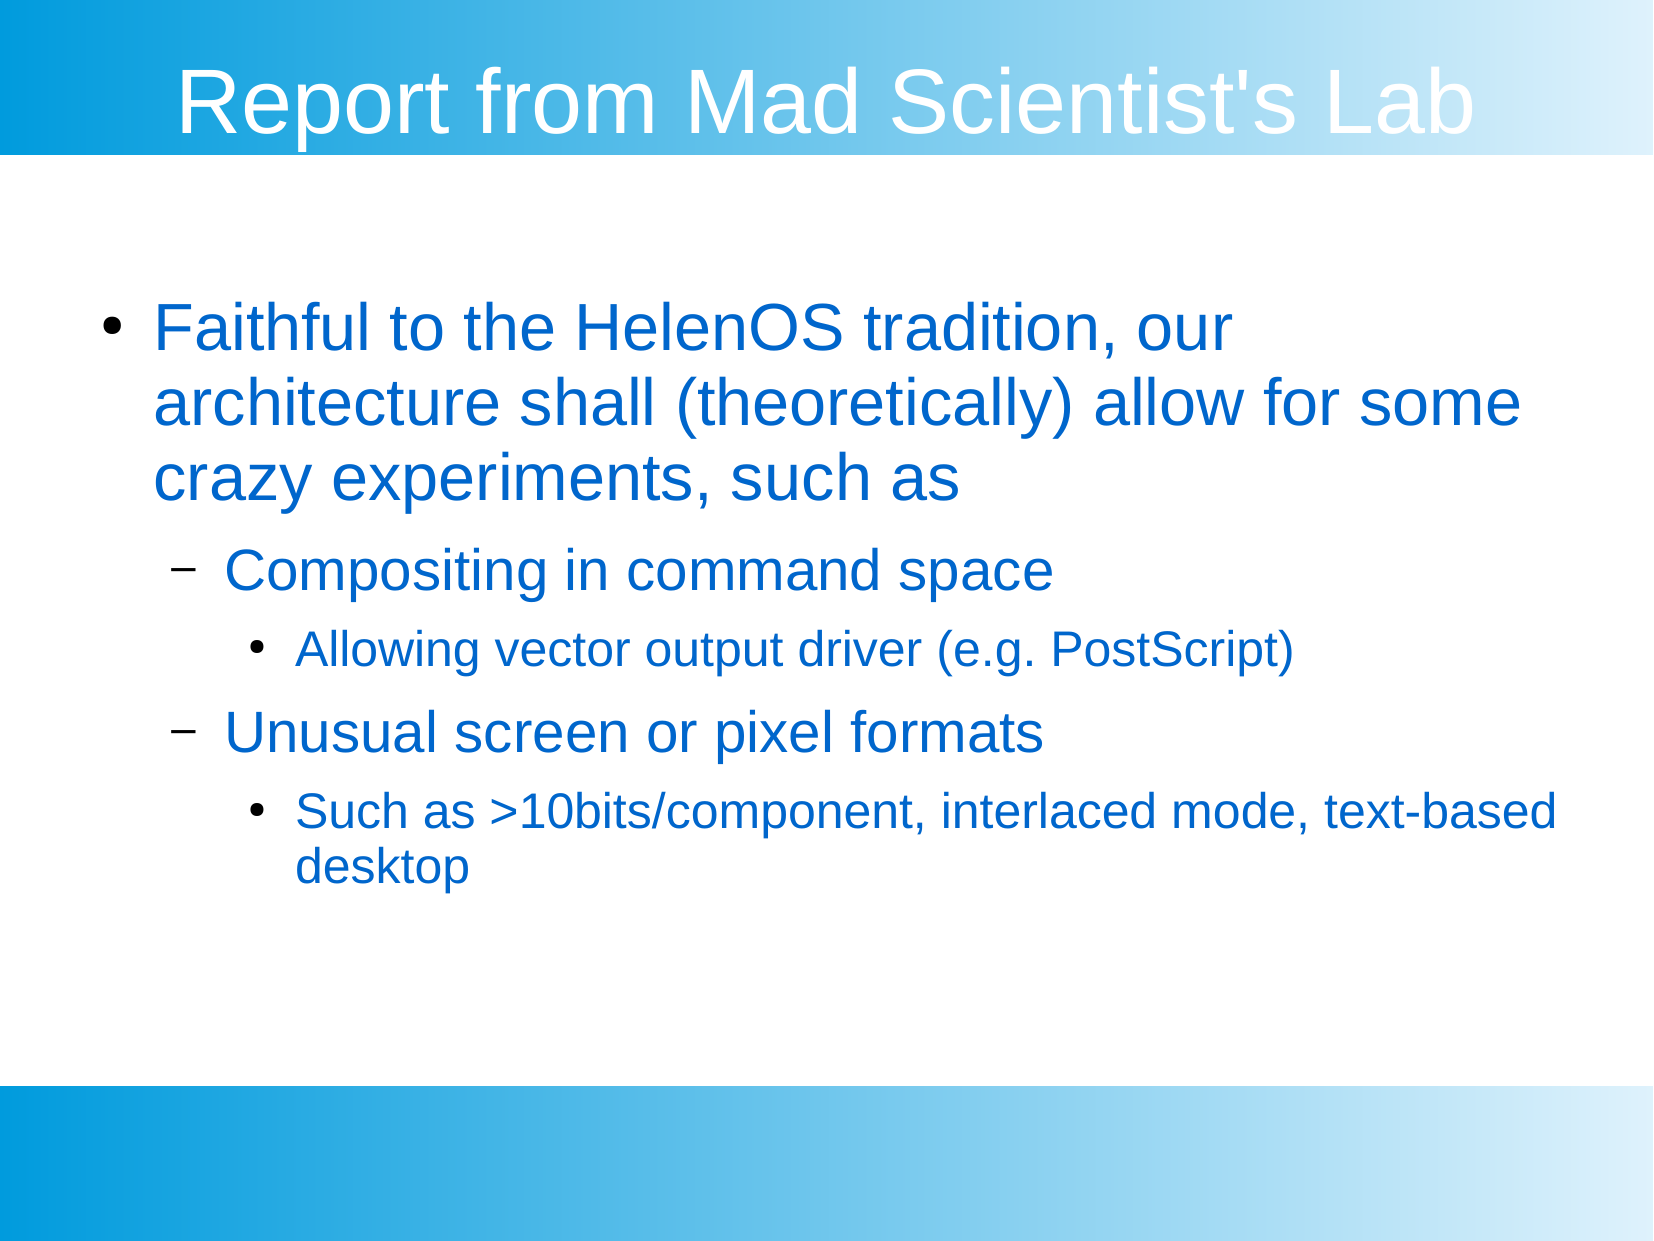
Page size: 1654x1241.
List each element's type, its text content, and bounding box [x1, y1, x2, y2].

list Faithful to the HelenOS tradition, our architecture shall (theoretically) allow for some crazy experiments, such as Compositing in command space Allowing vector output driver (e.g. PostScript) Unusual screen or pixel formats Such as >10bits/component, interlaced mode, text-based desktop [82, 290, 1571, 1010]
title Report from Mad Scientist's Lab [82, 49, 1571, 155]
